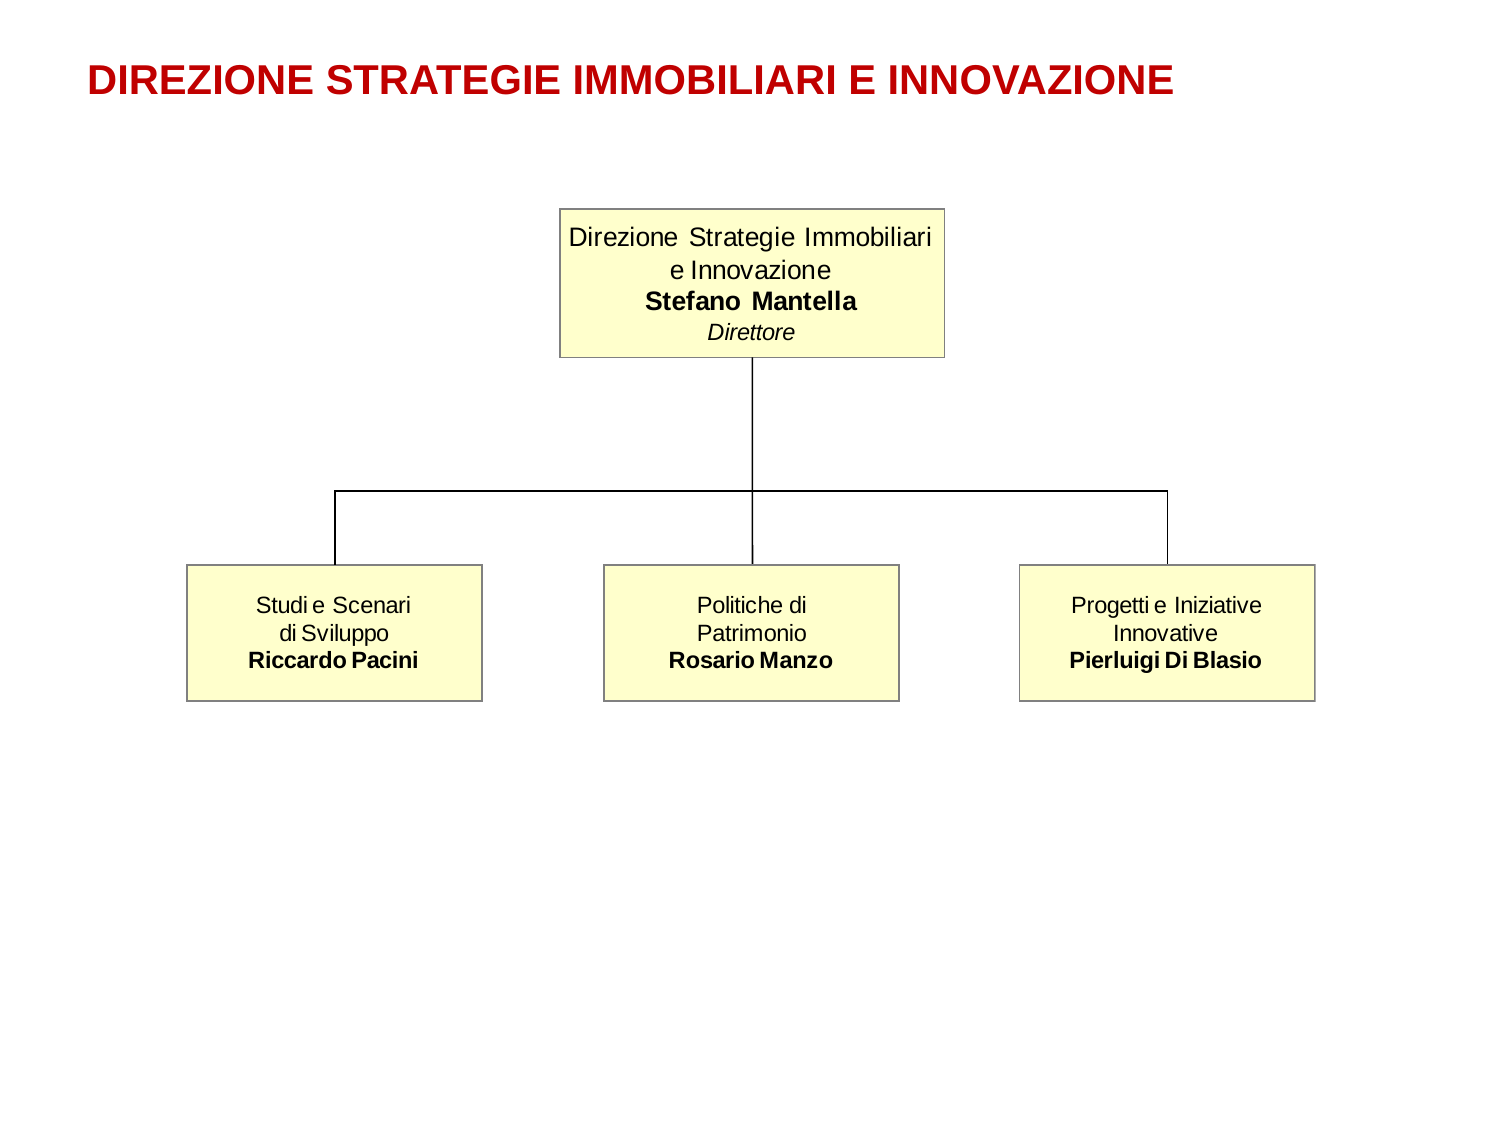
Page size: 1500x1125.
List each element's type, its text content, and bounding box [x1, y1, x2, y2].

text_box DIREZIONE STRATEGIE IMMOBILIARI E INNOVAZIONE [72, 45, 1462, 128]
picture [184, 206, 1316, 702]
